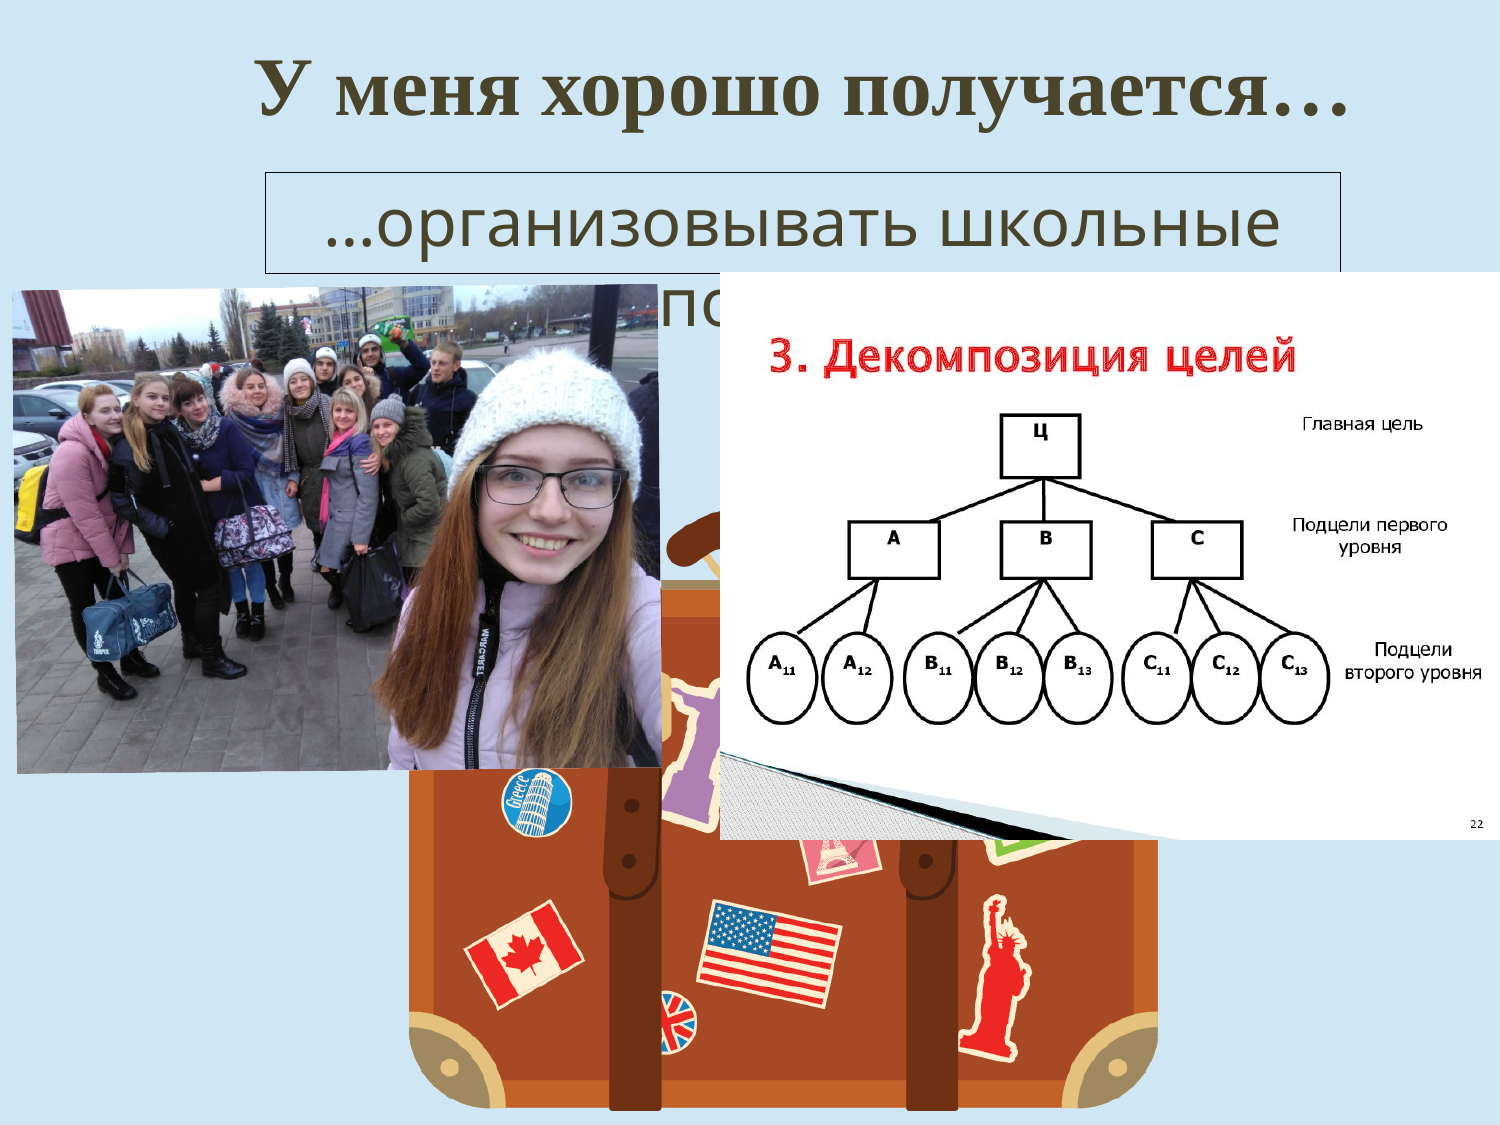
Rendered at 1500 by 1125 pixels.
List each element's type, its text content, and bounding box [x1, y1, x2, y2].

list …организовывать школьные поездки. [265, 172, 1341, 274]
title У меня хорошо получается… [153, 25, 1453, 173]
picture [11, 272, 1500, 1111]
